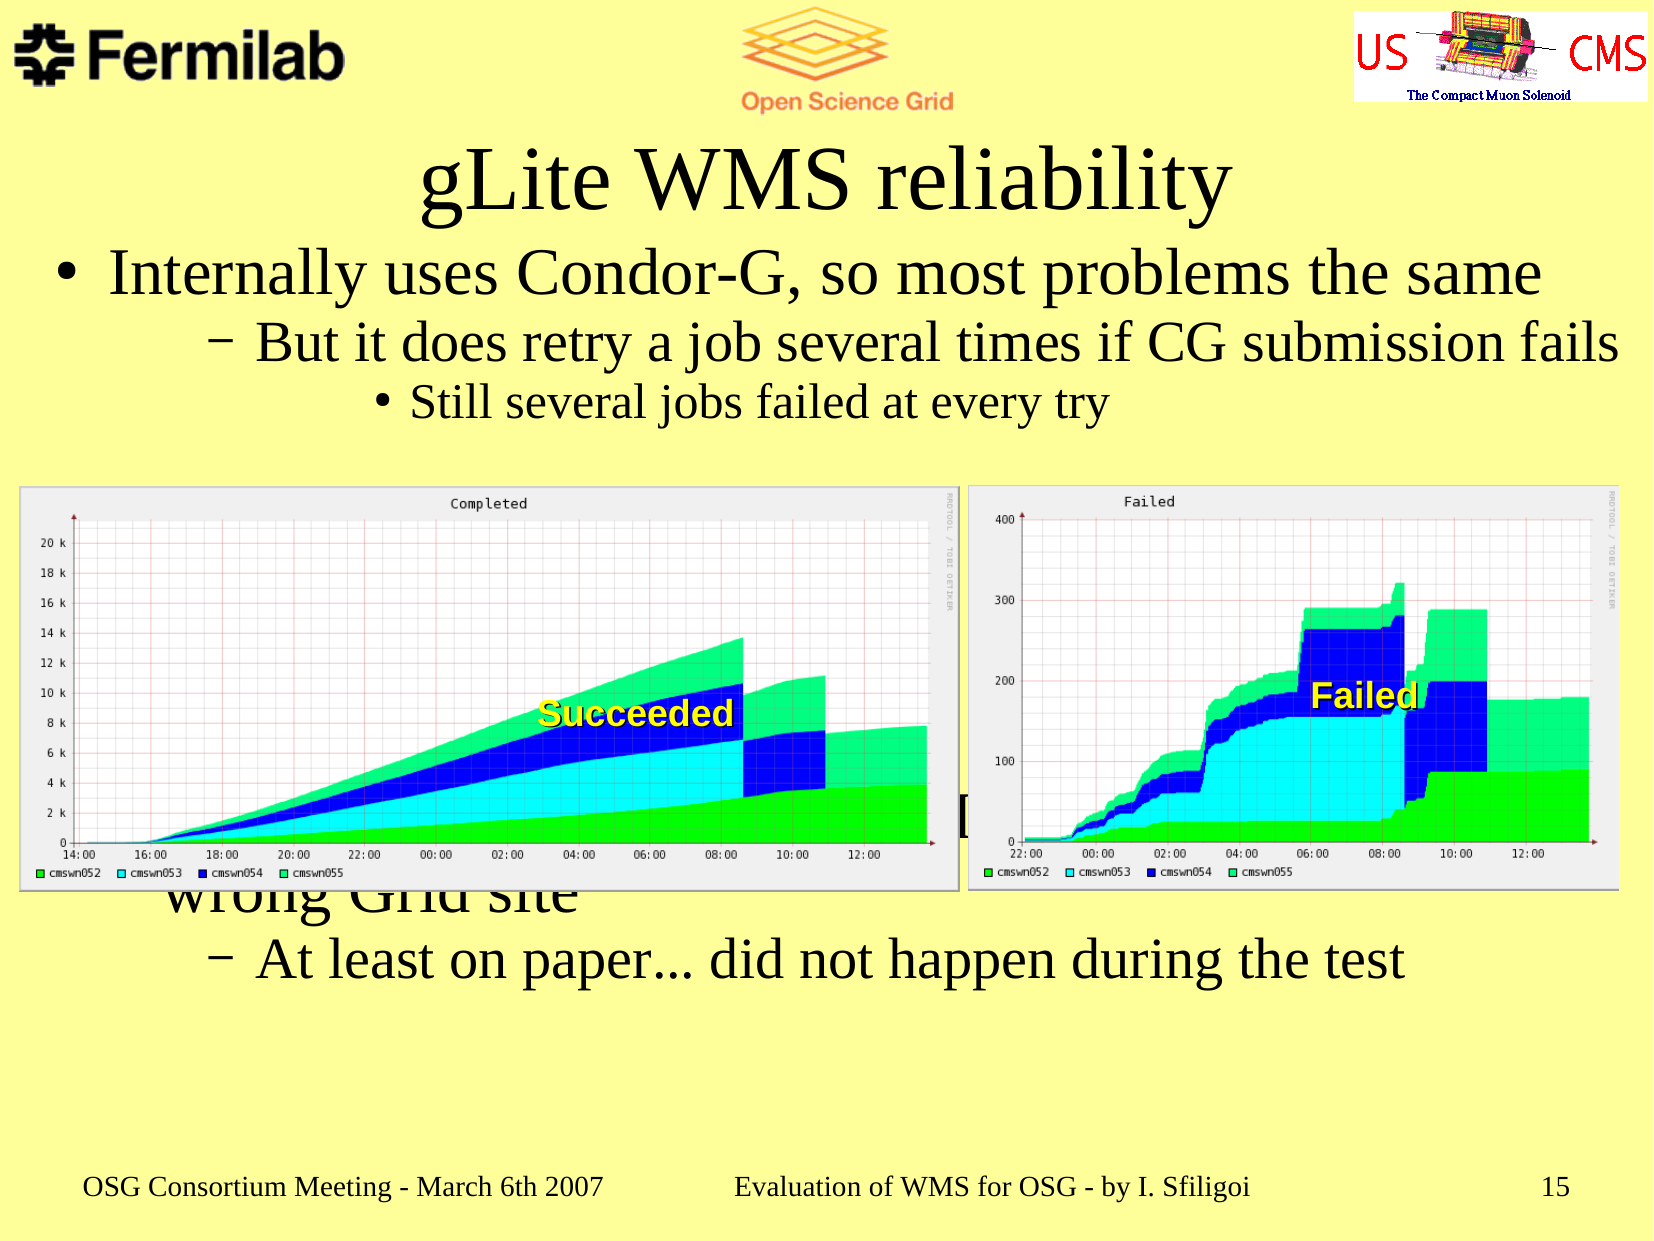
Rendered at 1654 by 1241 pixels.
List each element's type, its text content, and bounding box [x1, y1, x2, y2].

picture [1354, 11, 1648, 102]
picture [968, 485, 1619, 891]
picture [19, 486, 960, 892]
picture [741, 5, 953, 100]
title gLite WMS reliability [82, 100, 1571, 235]
text_box Failed [1295, 667, 1434, 739]
text_box Succeeded [522, 684, 750, 757]
picture [14, 23, 345, 87]
list Internally uses Condor-G, so most problems the same But it does retry a job several times if CG submission fails Still several jobs failed at every try Potentially, missconfigured BDII can send jobs to the wrong Grid site At least on paper... did not happen during the test [19, 235, 1627, 1232]
